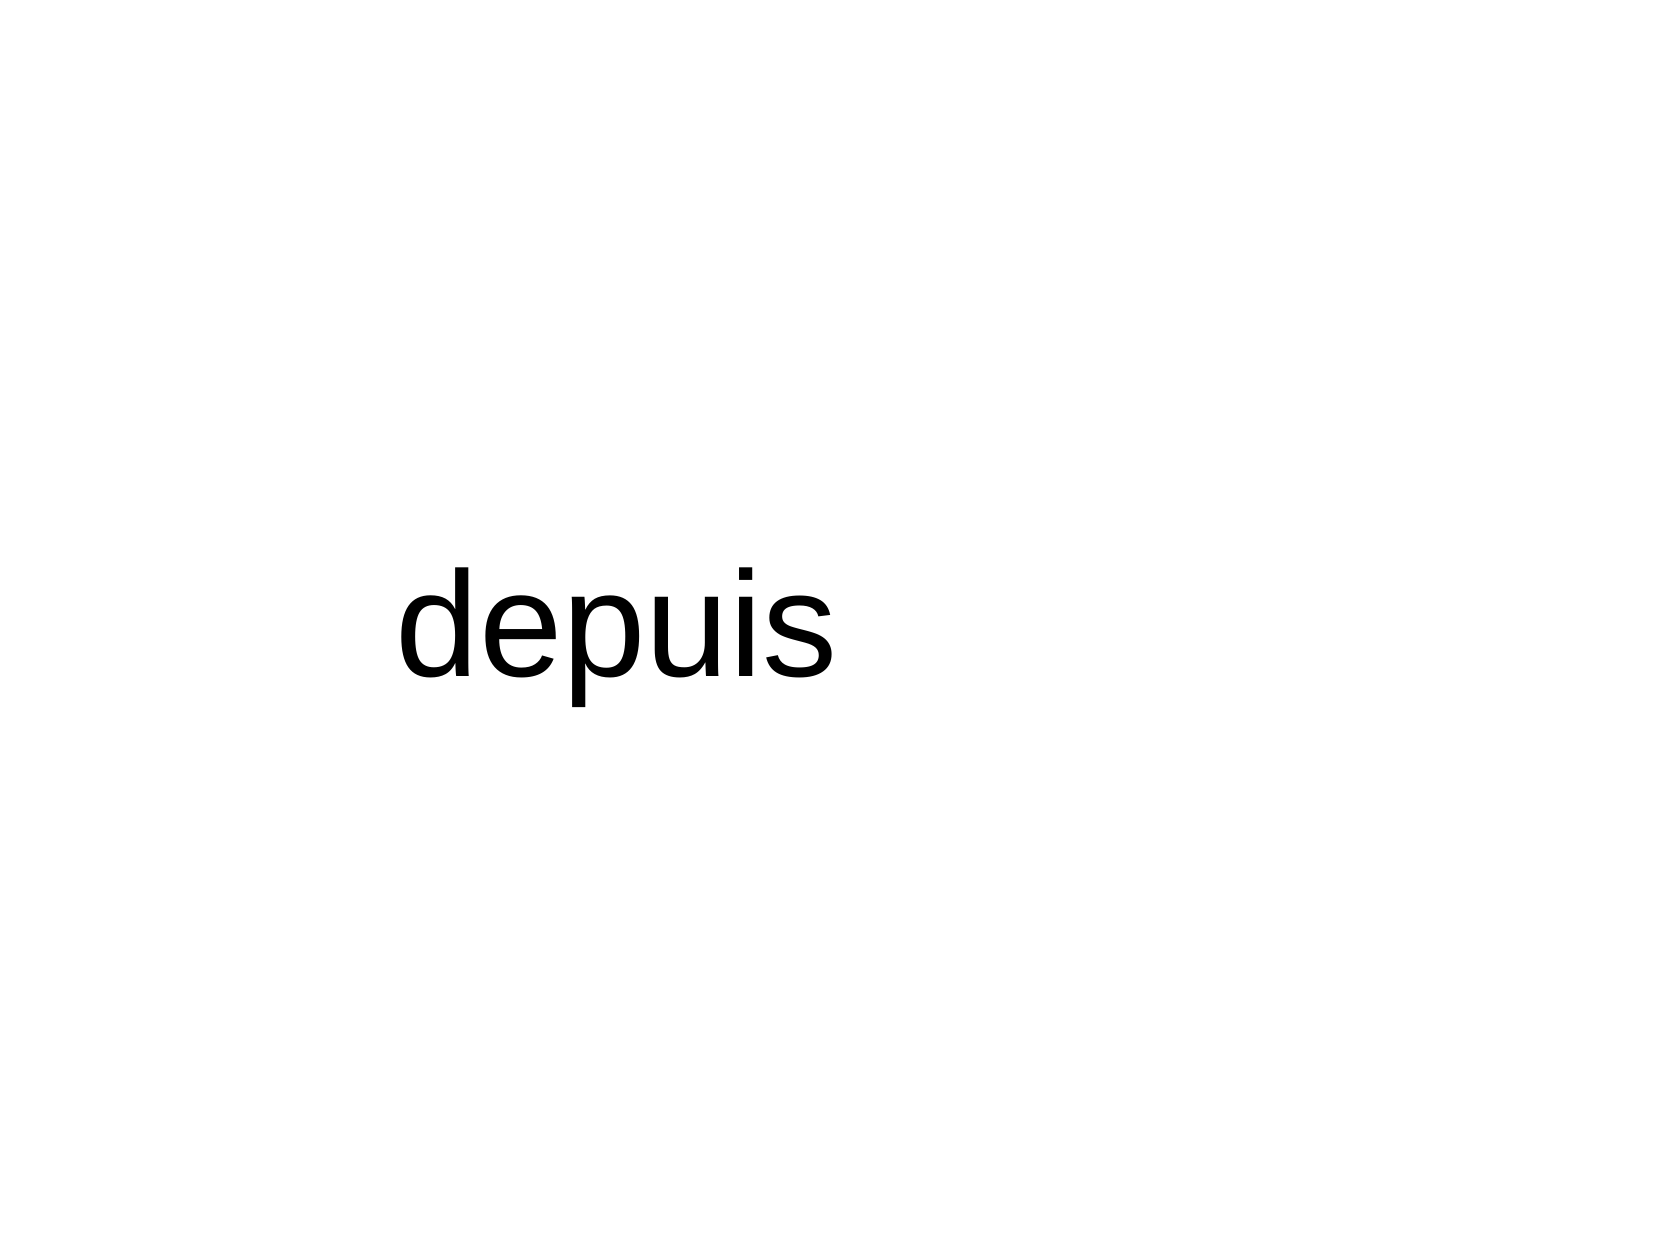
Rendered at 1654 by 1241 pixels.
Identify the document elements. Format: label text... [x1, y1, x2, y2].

text_box depuis [380, 533, 1279, 717]
